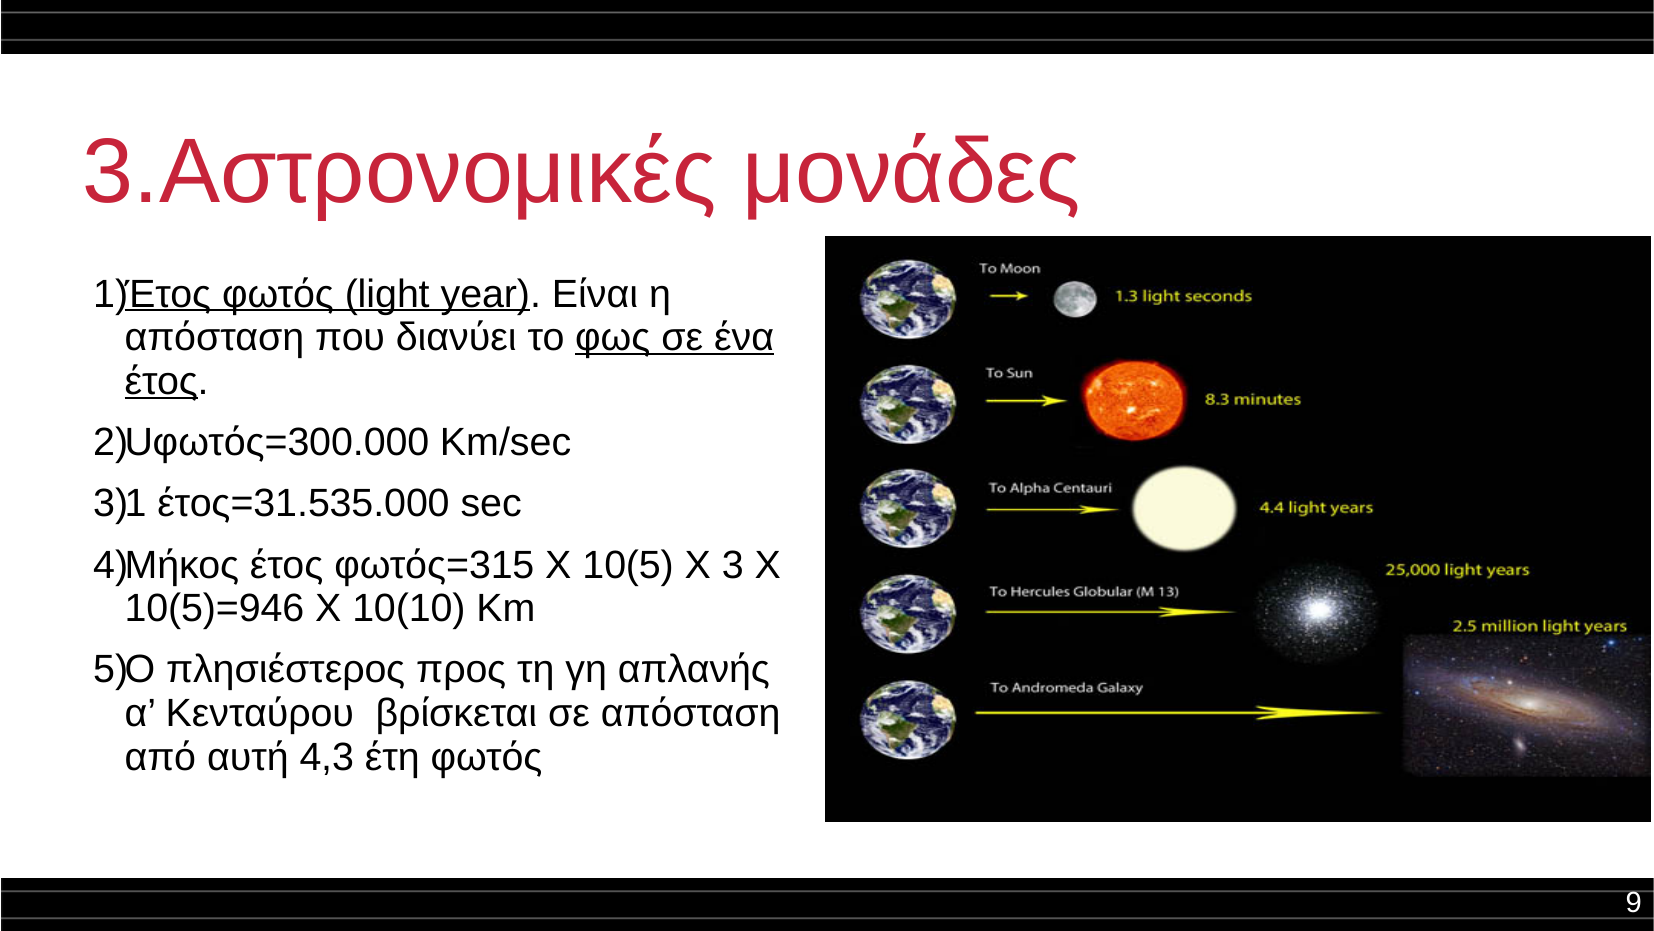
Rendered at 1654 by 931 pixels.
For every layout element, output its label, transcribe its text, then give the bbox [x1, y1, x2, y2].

list Έτος φωτός (light year). Είναι η απόσταση που διανύει το φως σε ένα έτος. Uφωτός=300.000 Km/sec 1 έτος=31.535.000 sec Mήκος έτος φωτός=315 Χ 10(5) Χ 3 Χ 10(5)=946 Χ 10(10) Κm Ο πλησιέστερος προς τη γη απλανής α’ Κενταύρου βρίσκεται σε απόσταση από αυτή 4,3 έτη φωτός [82, 271, 809, 788]
picture [1, 878, 1654, 931]
picture [825, 236, 1651, 822]
title 3.Αστρονομικές μονάδες [82, 92, 1571, 249]
picture [1, 0, 1654, 54]
